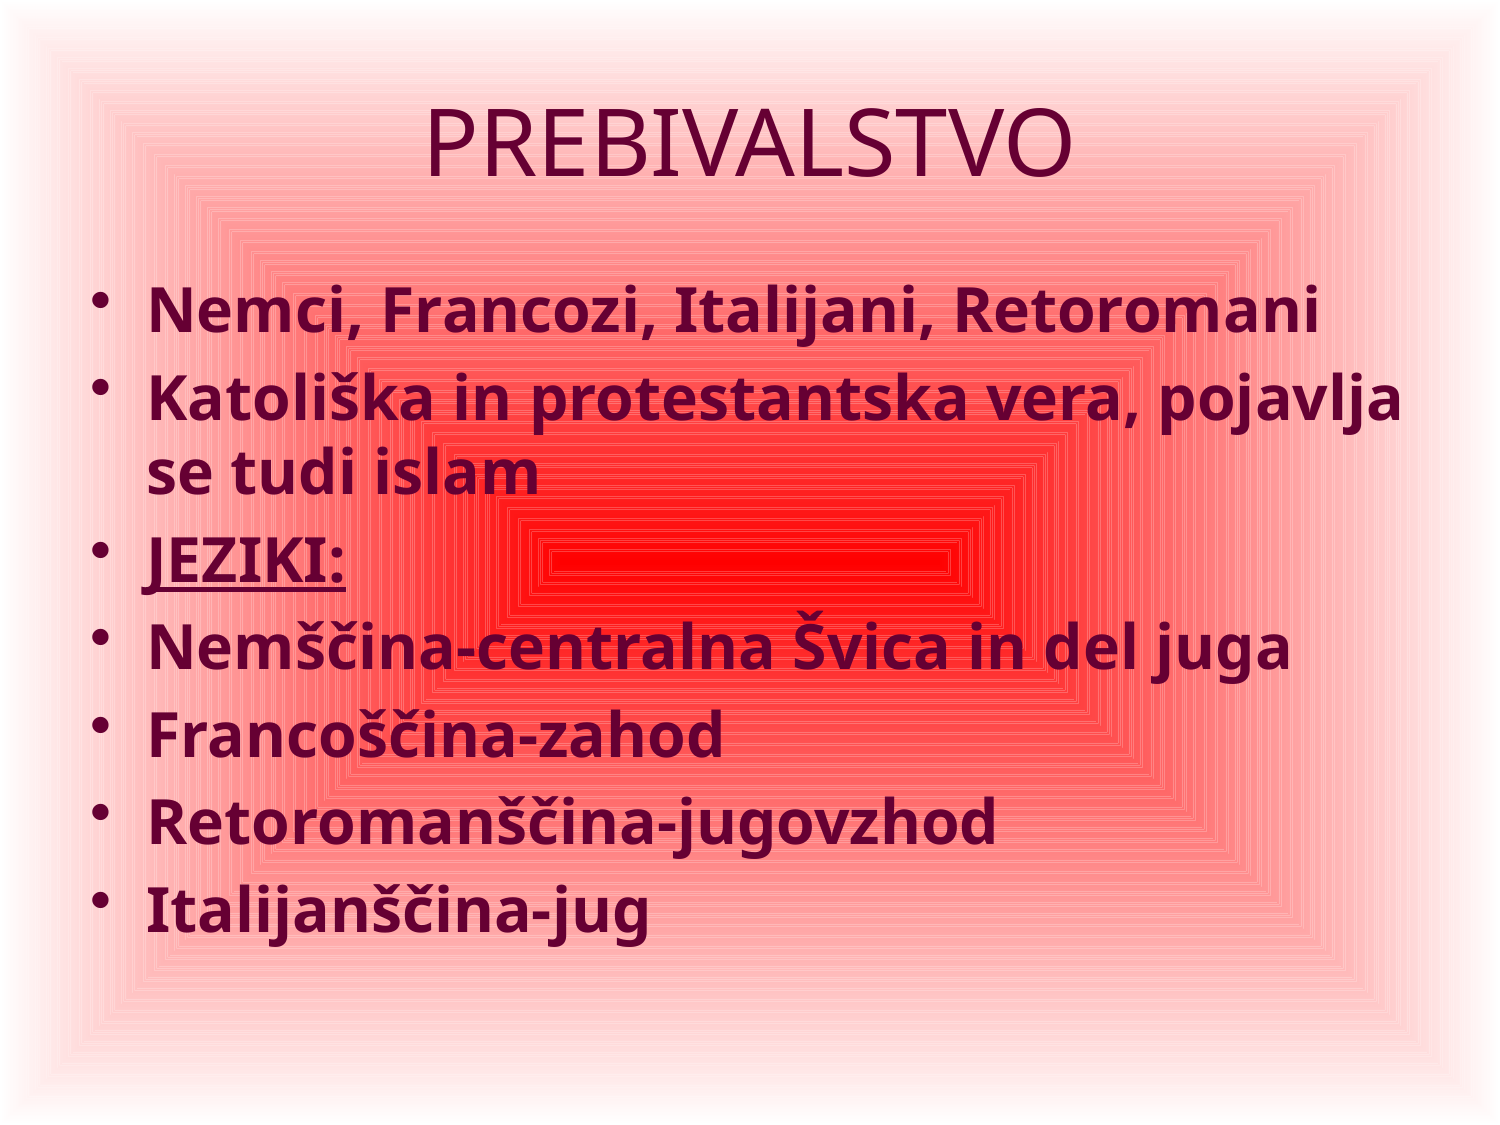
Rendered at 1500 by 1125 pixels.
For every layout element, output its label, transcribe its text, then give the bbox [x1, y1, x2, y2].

title PREBIVALSTVO [75, 45, 1425, 233]
list Nemci, Francozi, Italijani, Retoromani Katoliška in protestantska vera, pojavlja se tudi islam JEZIKI: Nemščina-centralna Švica in del juga Francoščina-zahod Retoromanščina-jugovzhod Italijanščina-jug [75, 262, 1425, 1005]
